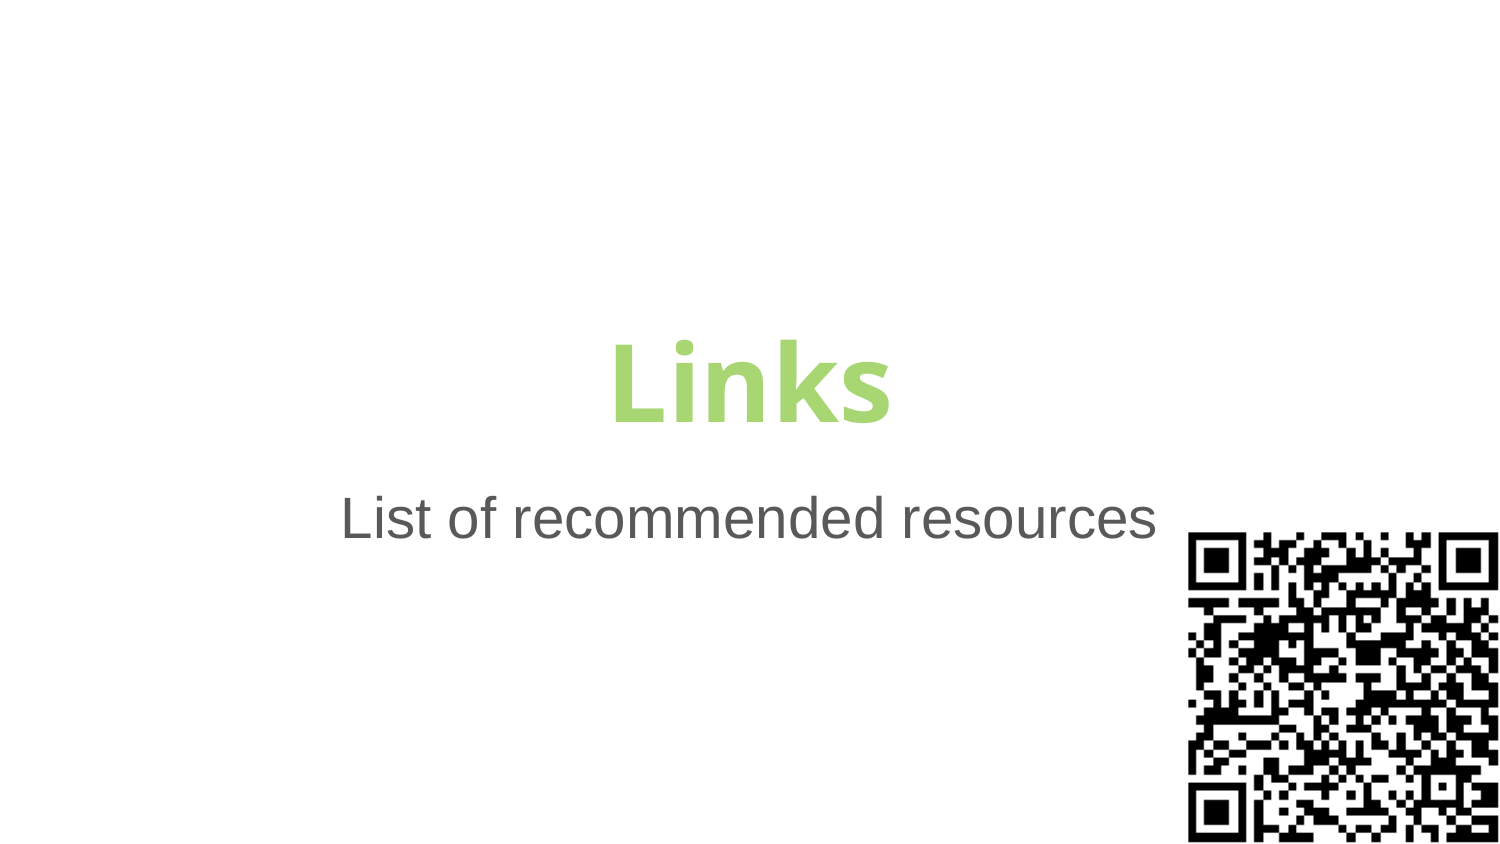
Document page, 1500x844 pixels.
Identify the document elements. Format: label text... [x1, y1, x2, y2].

subtitle List of recommended resources [51, 464, 1449, 595]
picture [1187, 531, 1500, 844]
title Links [51, 122, 1449, 459]
